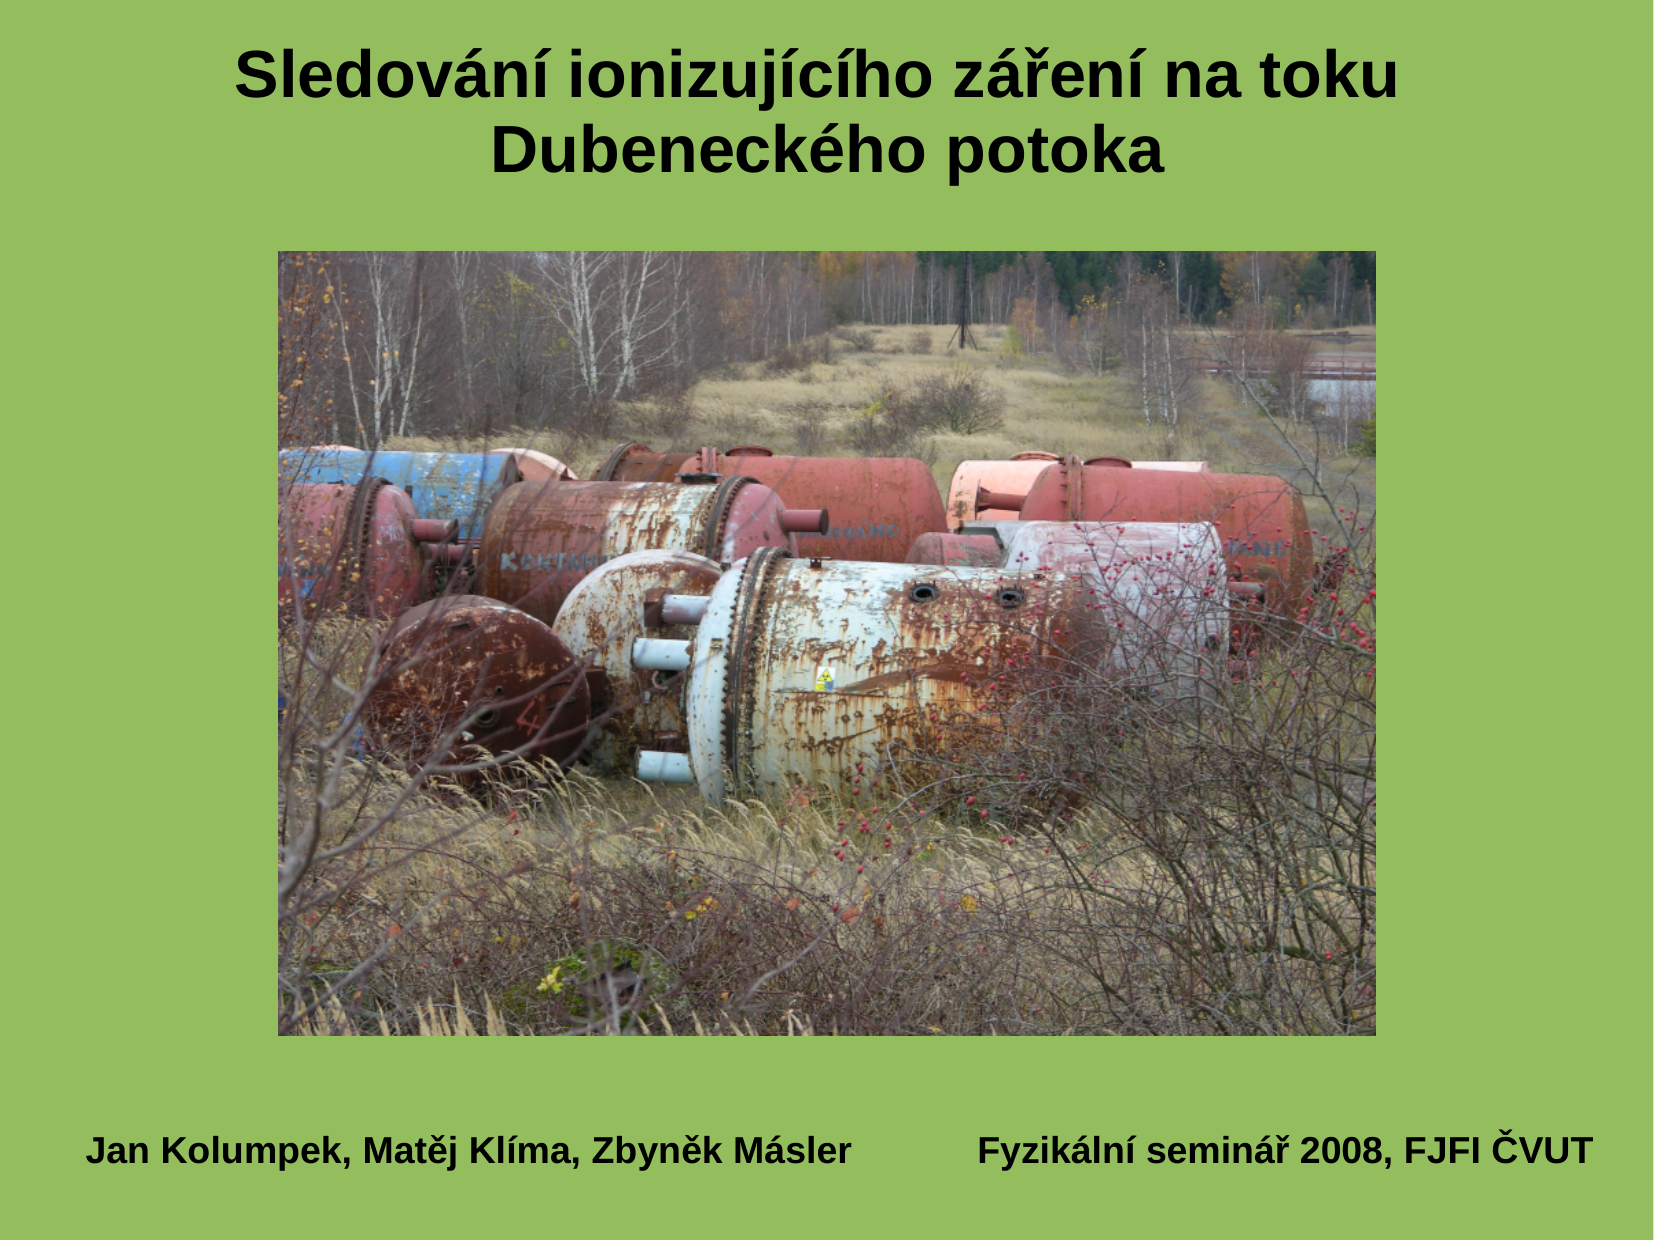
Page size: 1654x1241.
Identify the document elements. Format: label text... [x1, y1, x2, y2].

text_box Fyzikální seminář 2008, FJFI ČVUT [962, 1122, 1609, 1181]
text_box Jan Kolumpek, Matěj Klíma, Zbyněk Másler [70, 1122, 867, 1181]
text_box Sledování ionizujícího záření na toku Dubeneckého potoka [220, 29, 1436, 194]
picture [278, 251, 1376, 1036]
